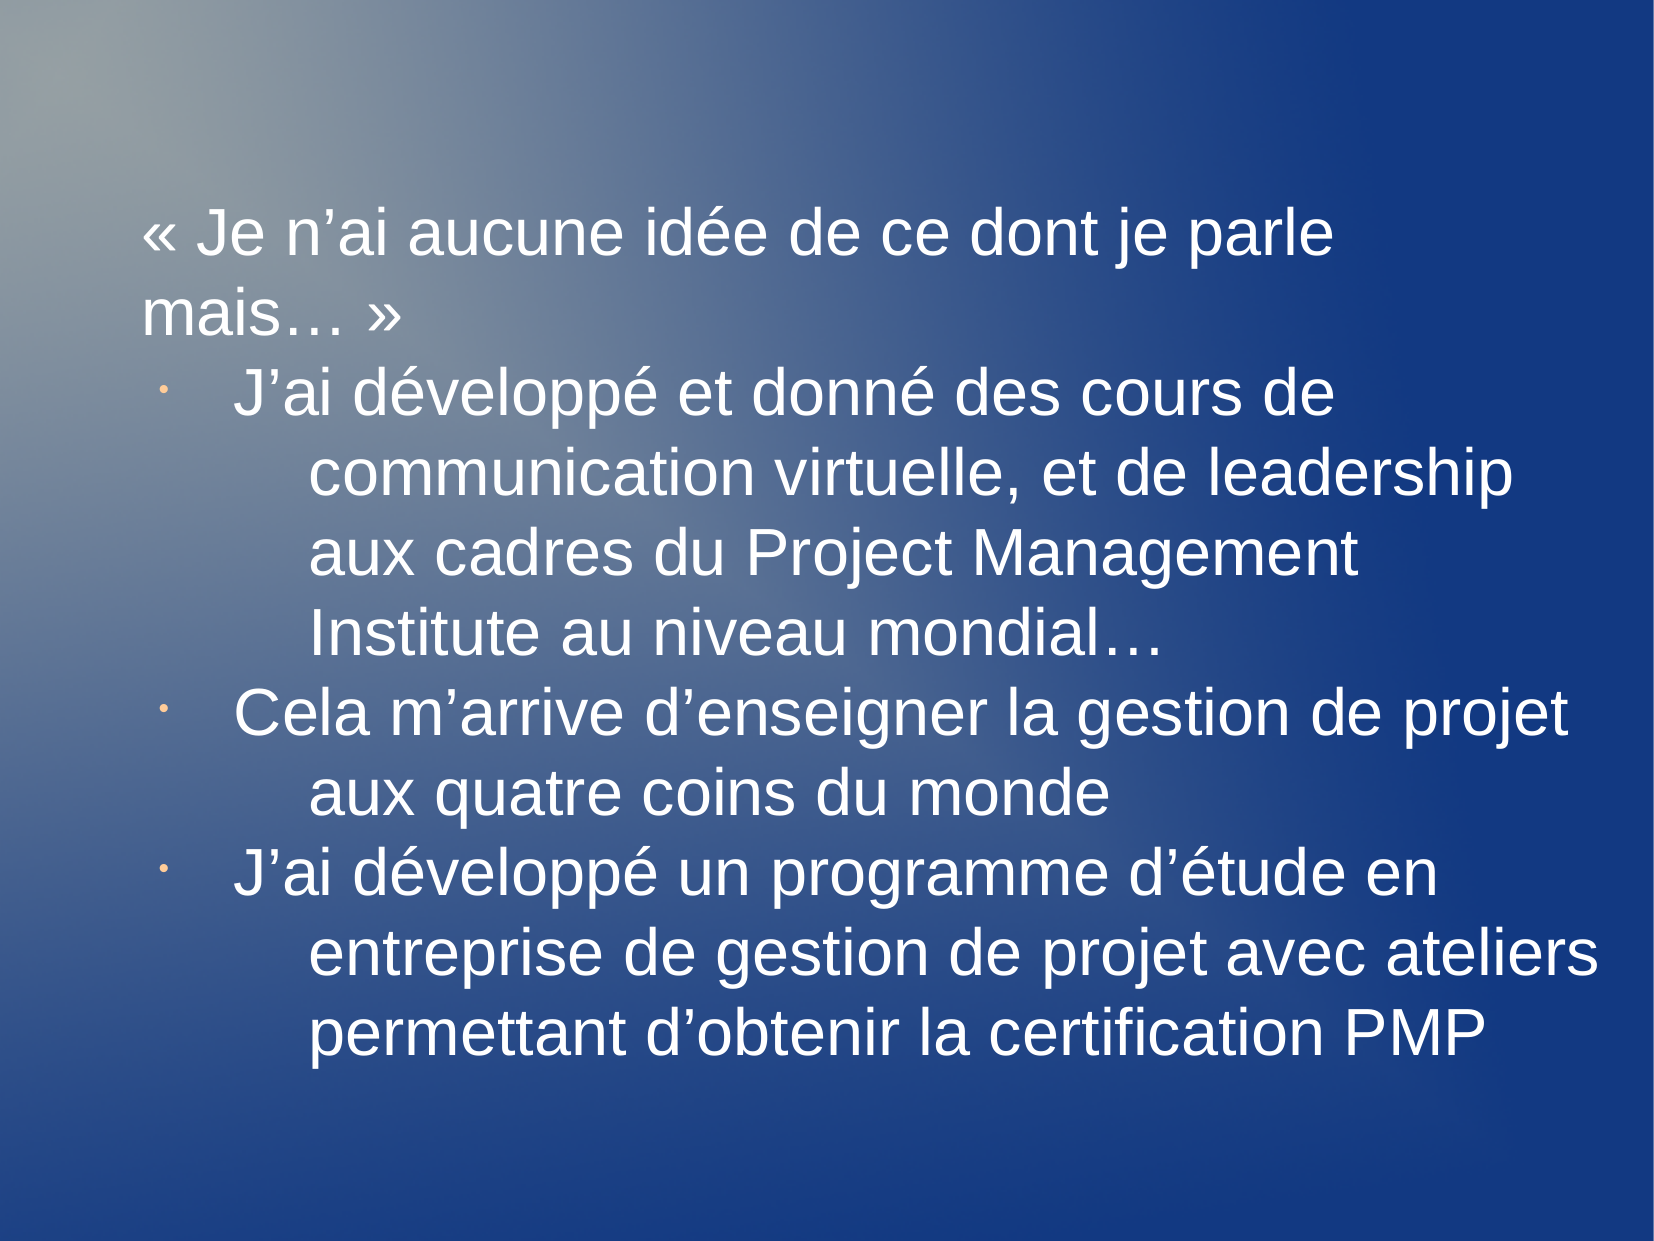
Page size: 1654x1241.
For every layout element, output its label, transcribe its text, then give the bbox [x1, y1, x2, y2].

text_box « Je n’ai aucune idée de ce dont je parle mais… » J’ai développé et donné des cours de communication virtuelle, et de leadership aux cadres du Project Management Institute au niveau mondial… Cela m’arrive d’enseigner la gestion de projet aux quatre coins du monde J’ai développé un programme d’étude en entreprise de gestion de projet avec ateliers permettant d’obtenir la certification PMP [123, 188, 1612, 580]
